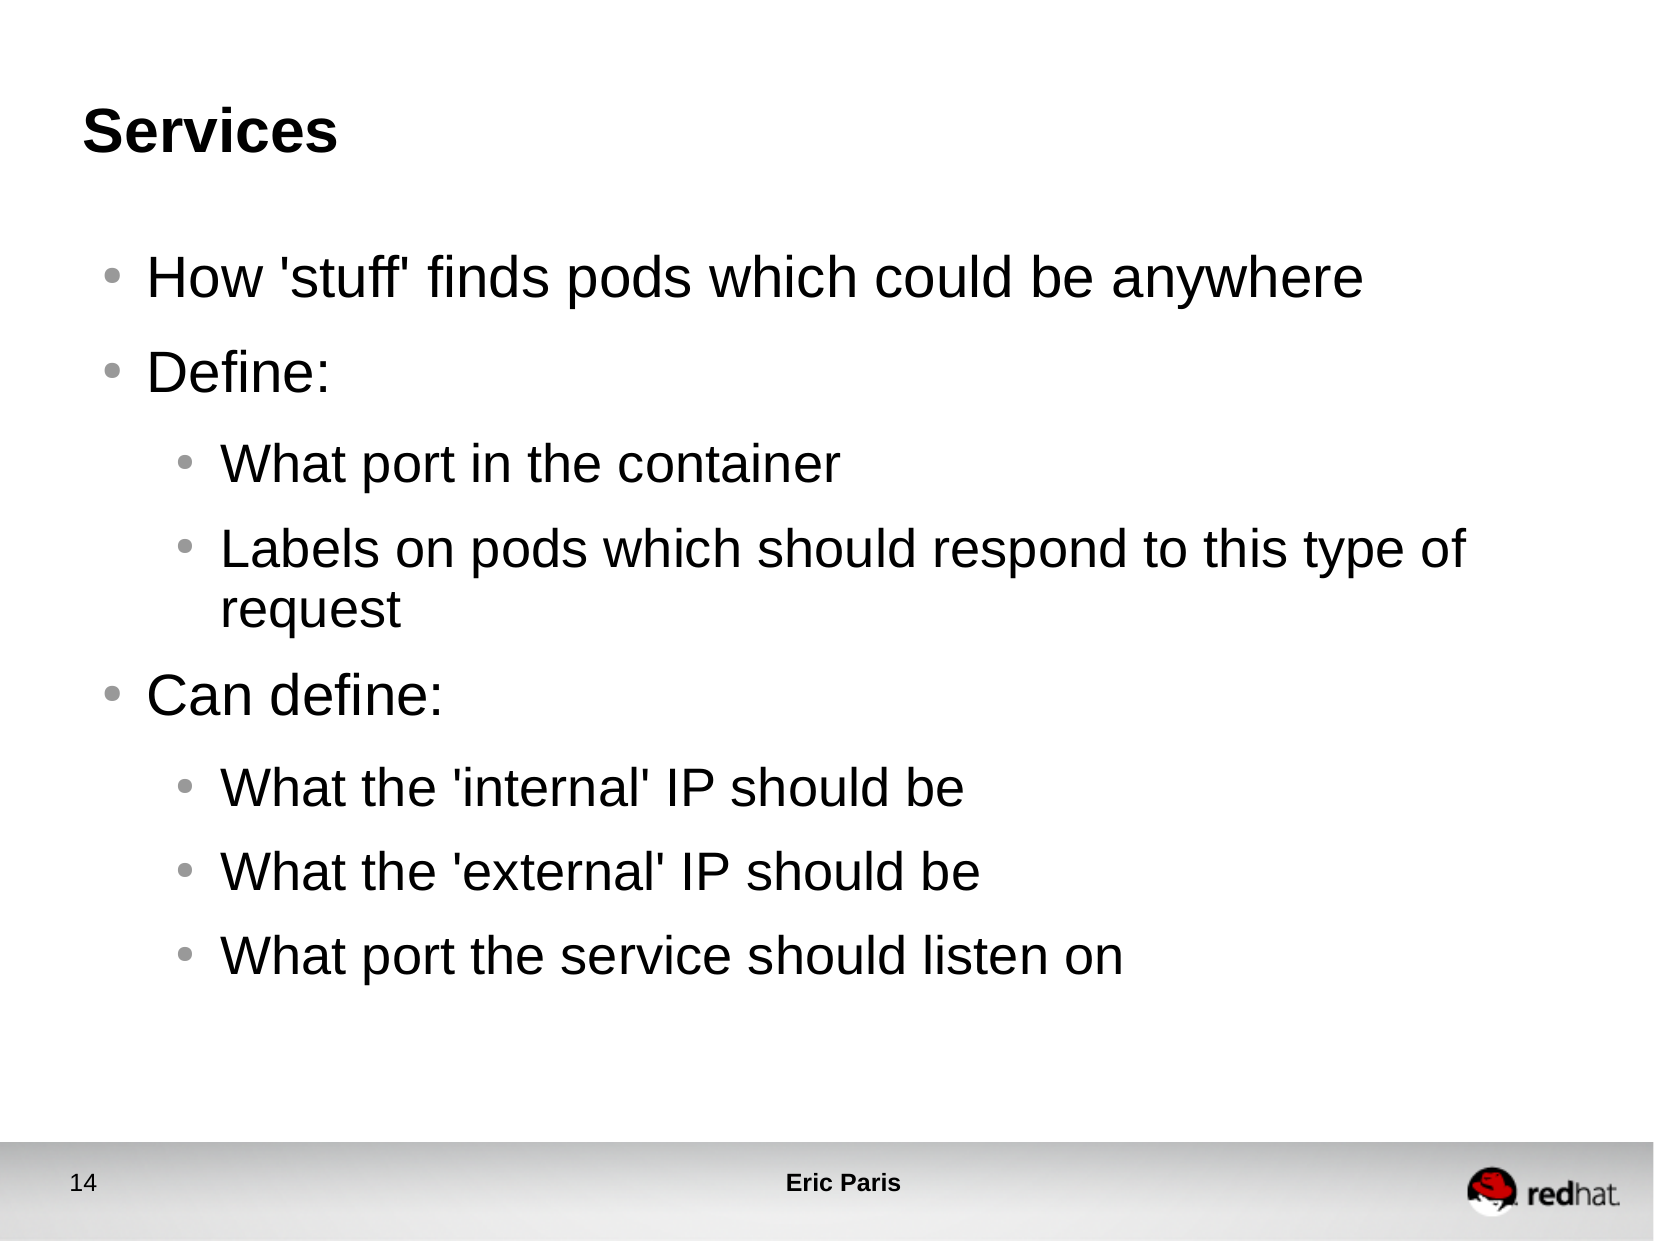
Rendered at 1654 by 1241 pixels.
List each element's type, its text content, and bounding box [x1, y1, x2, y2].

list How 'stuff' finds pods which could be anywhere Define: What port in the container Labels on pods which should respond to this type of request Can define: What the 'internal' IP should be What the 'external' IP should be What port the service should listen on [86, 244, 1576, 1039]
title Services [82, 37, 1571, 226]
picture [0, 1142, 1654, 1241]
